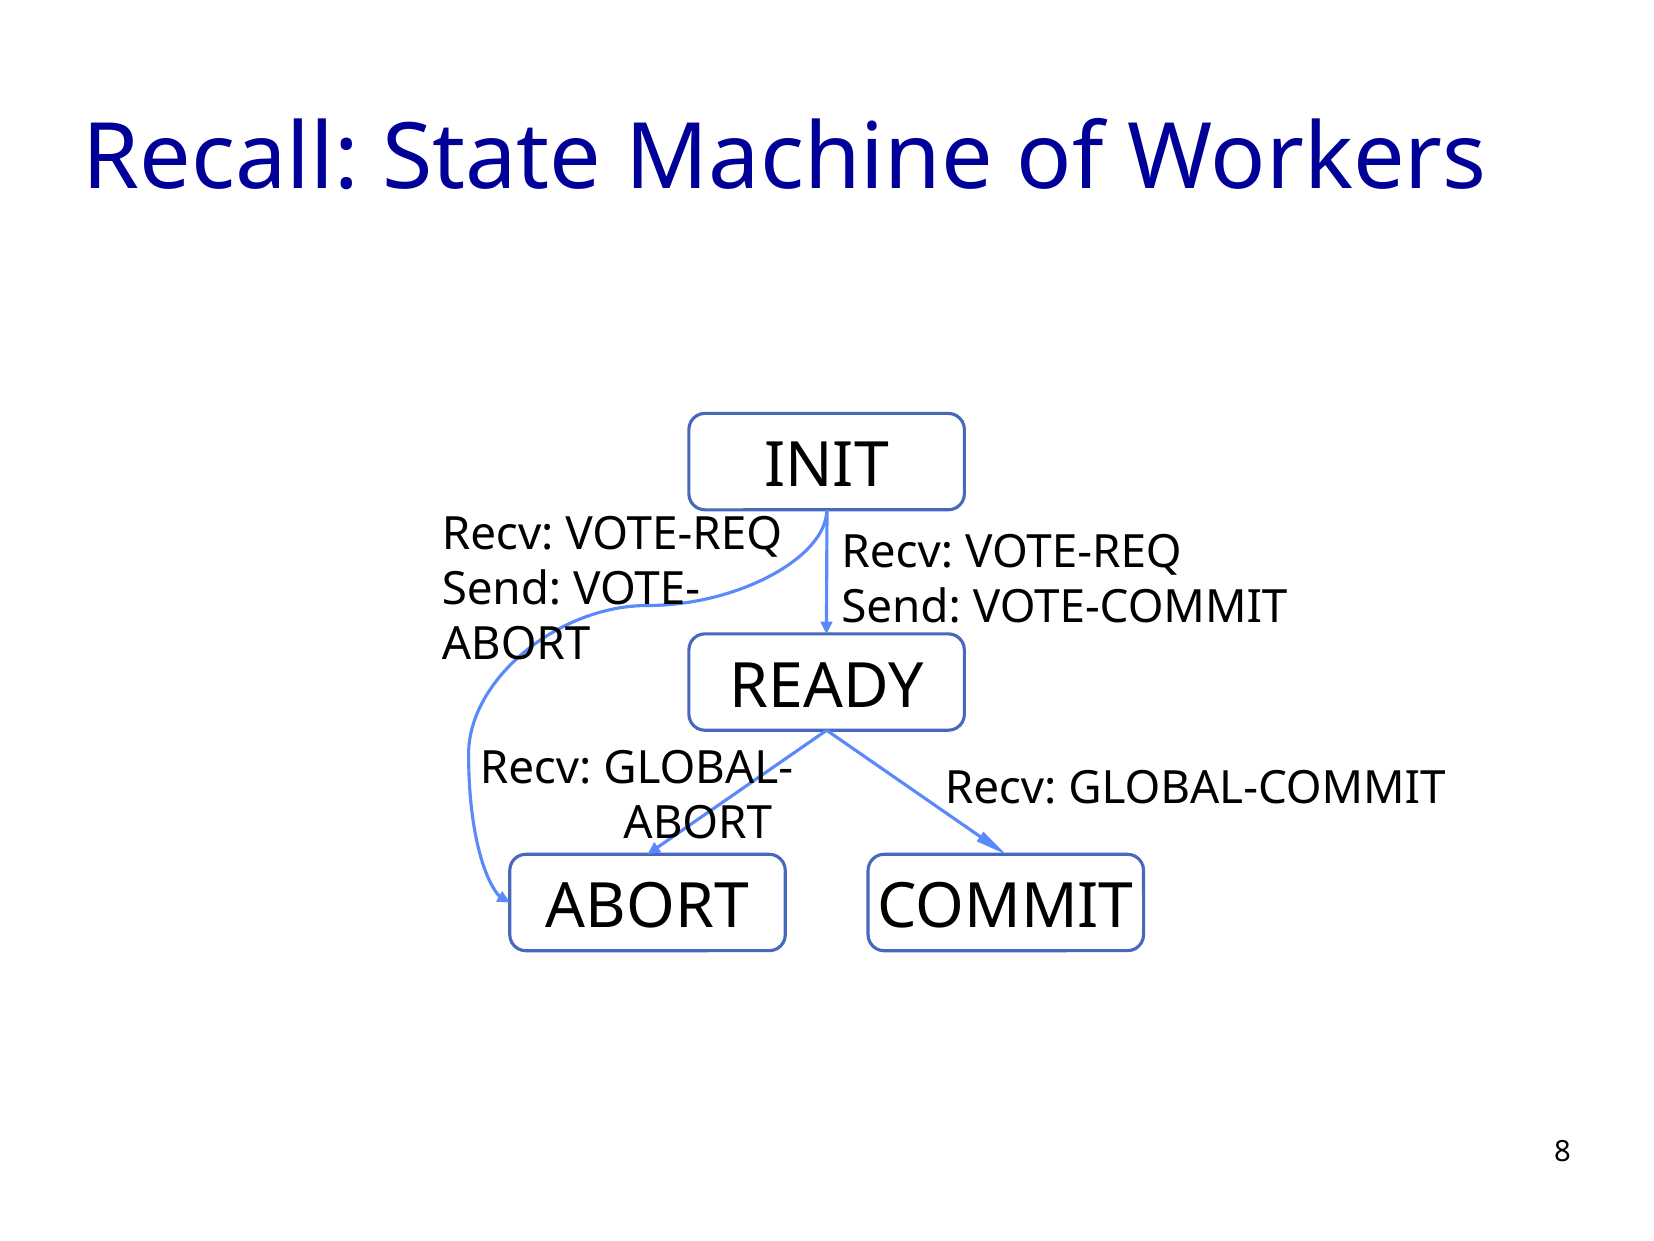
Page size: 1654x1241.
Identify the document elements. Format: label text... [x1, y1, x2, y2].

text_box ABORT [509, 856, 786, 951]
text_box Recv: VOTE-REQ Send: VOTE-COMMIT [826, 514, 1350, 640]
title Recall: State Machine of Workers [82, 49, 1571, 257]
text_box READY [741, 676, 758, 684]
text_box Recv: GLOBAL- ABORT [464, 730, 1001, 856]
text_box INIT [688, 413, 965, 510]
text_box READY [688, 640, 965, 730]
text_box Recv: VOTE-REQ Send: VOTE-ABORT [427, 496, 841, 676]
text_box COMMIT [868, 854, 1144, 951]
text_box READY [816, 676, 830, 688]
text_box Recv: GLOBAL-COMMIT [930, 750, 1654, 820]
